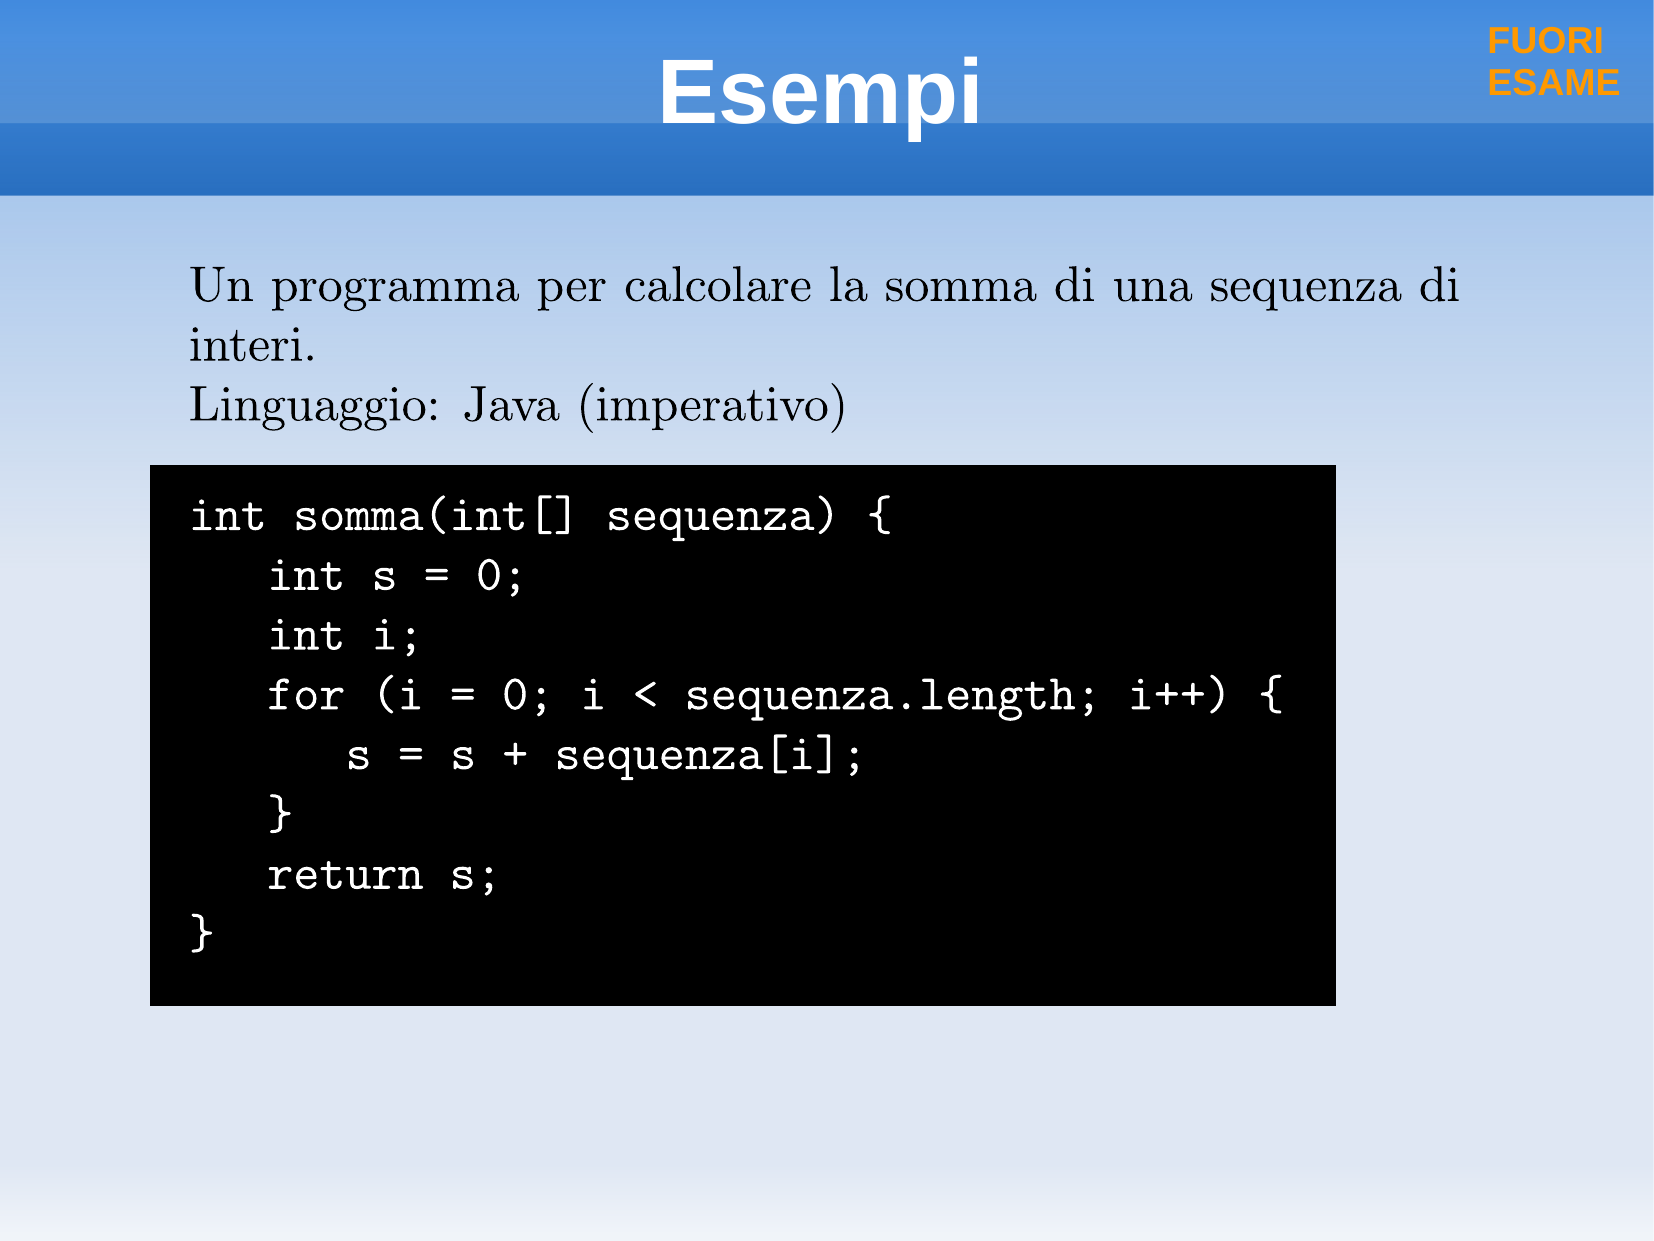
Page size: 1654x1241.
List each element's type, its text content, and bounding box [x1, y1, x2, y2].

title Esempi [76, 0, 1565, 196]
text_box [150, 266, 1461, 1006]
picture [0, 0, 1654, 1241]
text_box FUORI ESAME [1472, 11, 1636, 111]
